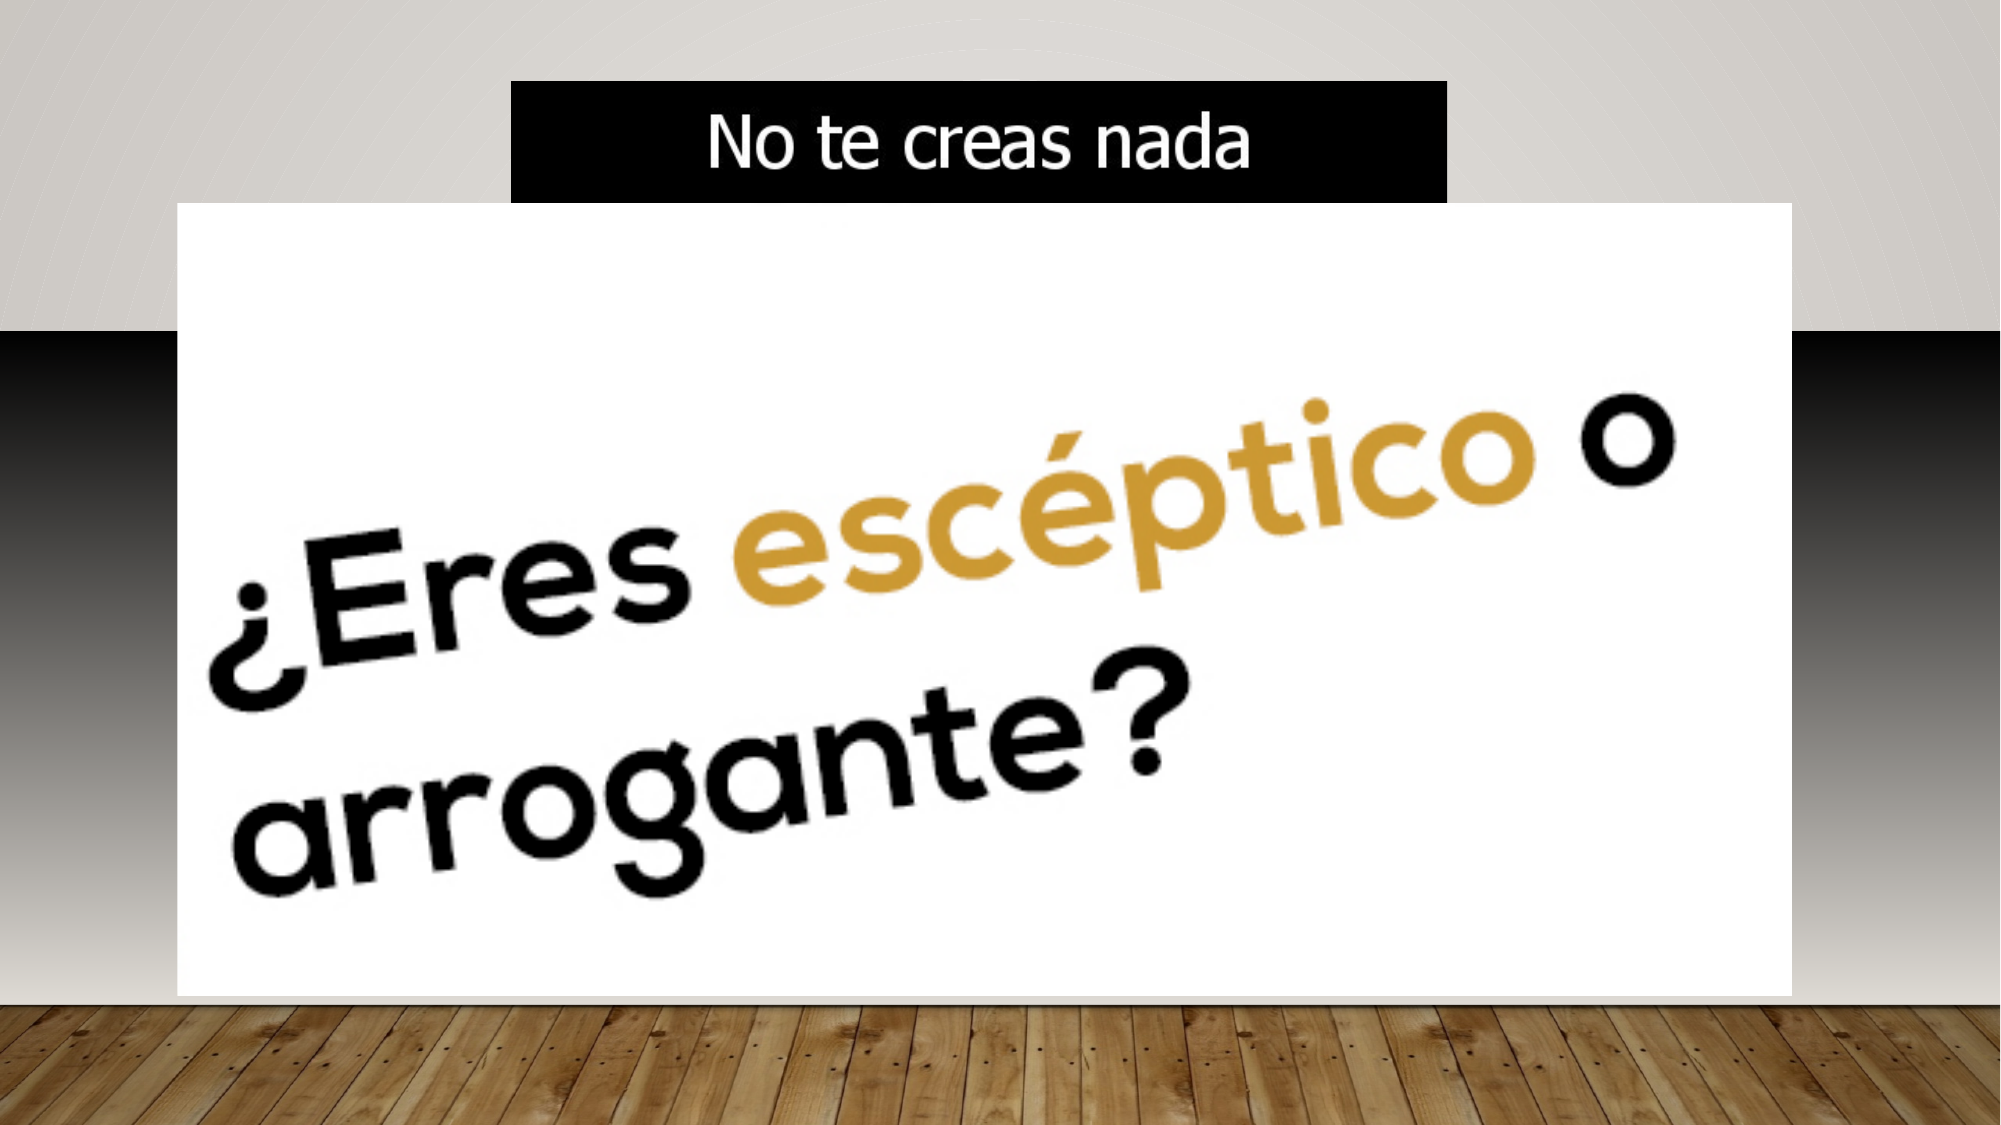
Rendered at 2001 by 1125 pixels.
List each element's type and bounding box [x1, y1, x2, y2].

picture [177, 81, 1792, 996]
